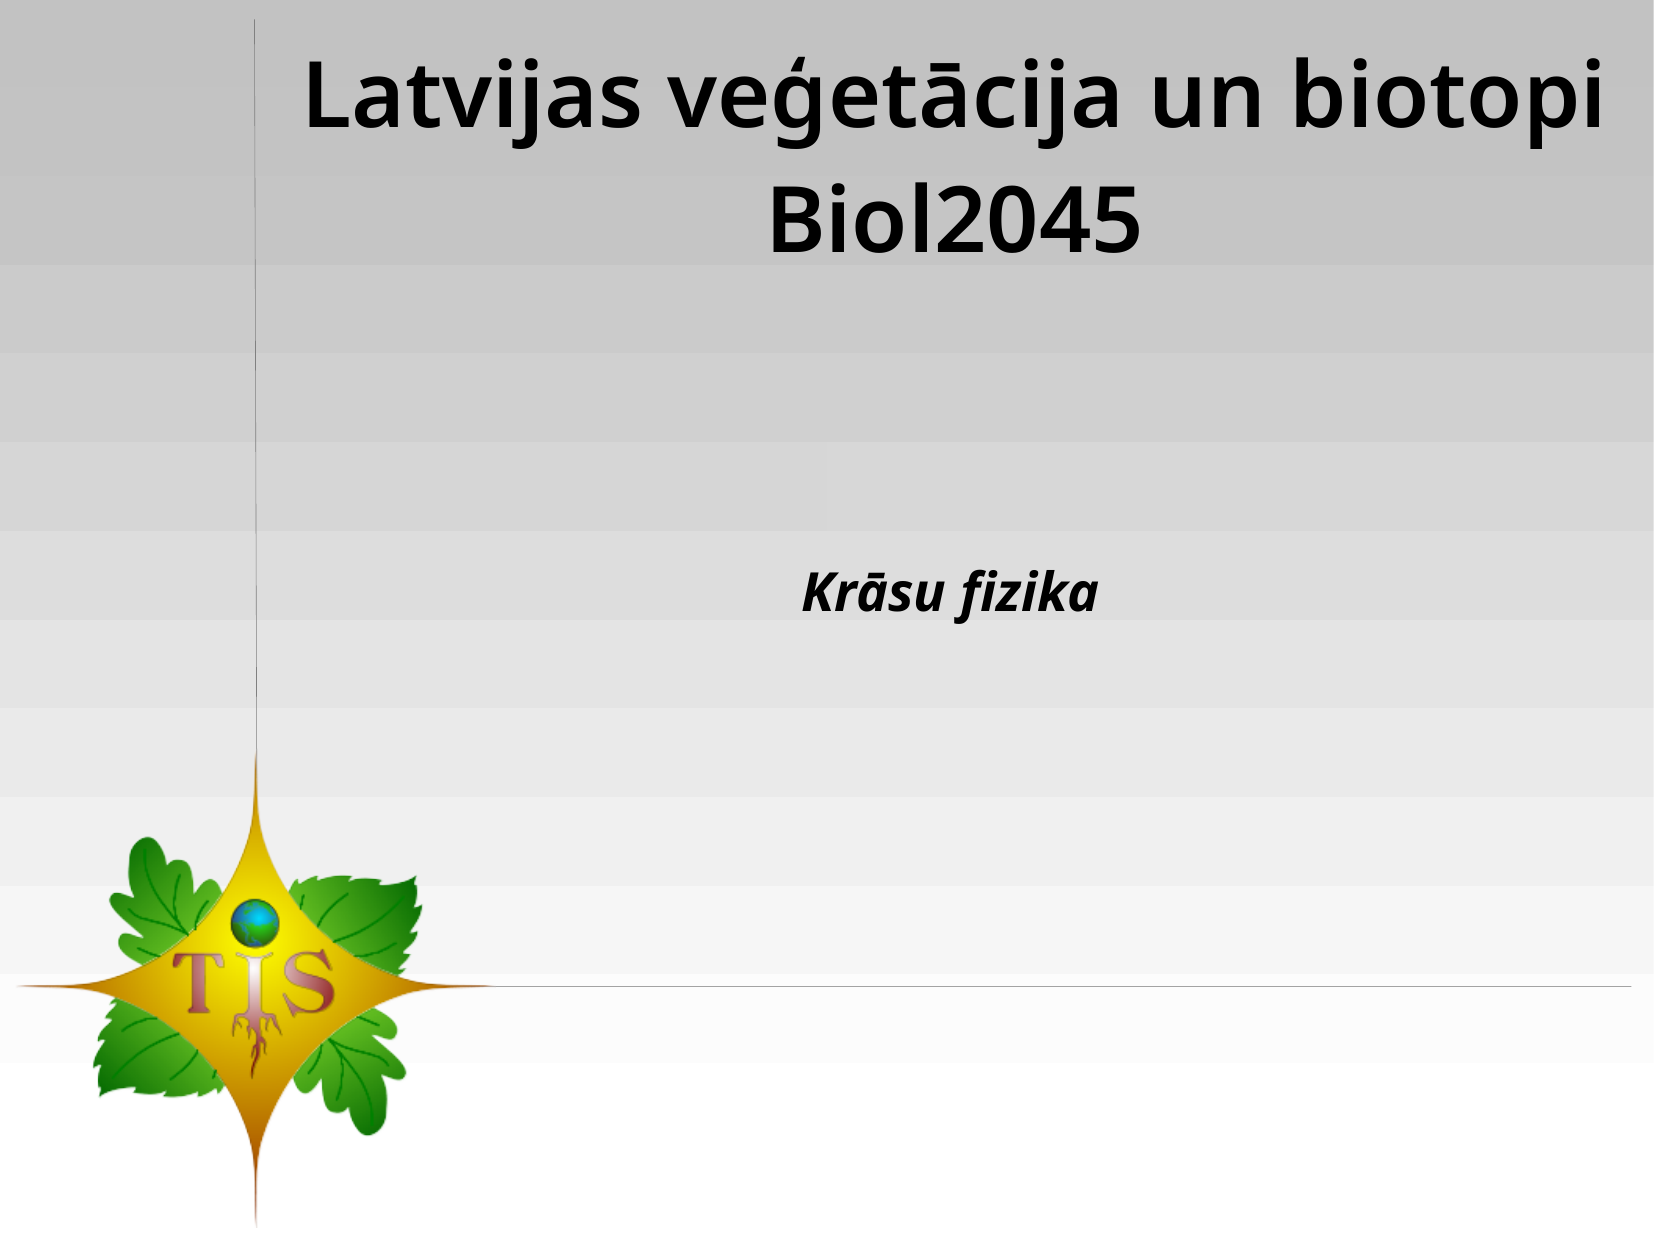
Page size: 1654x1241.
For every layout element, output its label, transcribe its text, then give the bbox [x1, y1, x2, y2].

title Krāsu fizika [295, 324, 1607, 857]
picture [0, 0, 1654, 1241]
